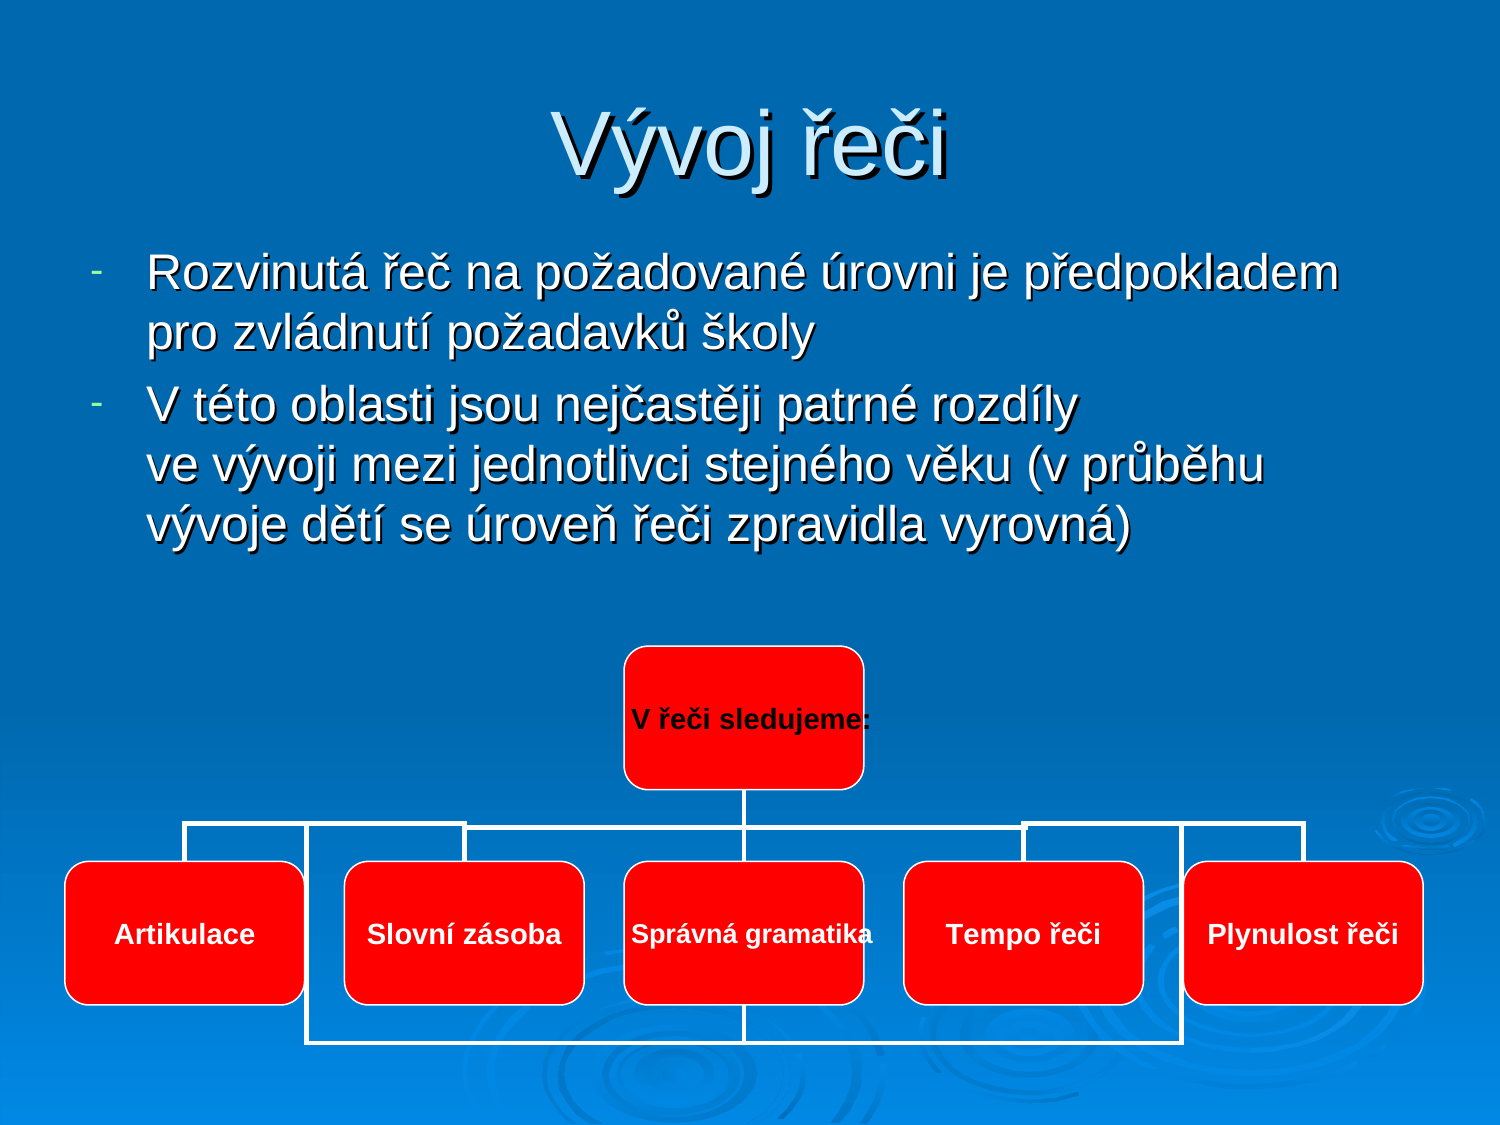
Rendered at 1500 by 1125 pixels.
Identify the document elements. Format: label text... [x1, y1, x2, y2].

list Rozvinutá řeč na požadované úrovni je předpokladem pro zvládnutí požadavků školy V této oblasti jsou nejčastěji patrné rozdíly ve vývoji mezi jednotlivci stejného věku (v průběhu vývoje dětí se úroveň řeči zpravidla vyrovná) [75, 231, 1426, 622]
text_box Plynulost řeči [1183, 861, 1424, 1005]
text_box Slovní zásoba [344, 861, 585, 1005]
text_box Artikulace [64, 861, 305, 1005]
text_box Správná gramatika [624, 861, 864, 1005]
text_box Tempo řeči [903, 861, 1144, 1005]
title Vývoj řeči [75, 45, 1426, 231]
text_box V řeči sledujeme: [624, 646, 864, 790]
